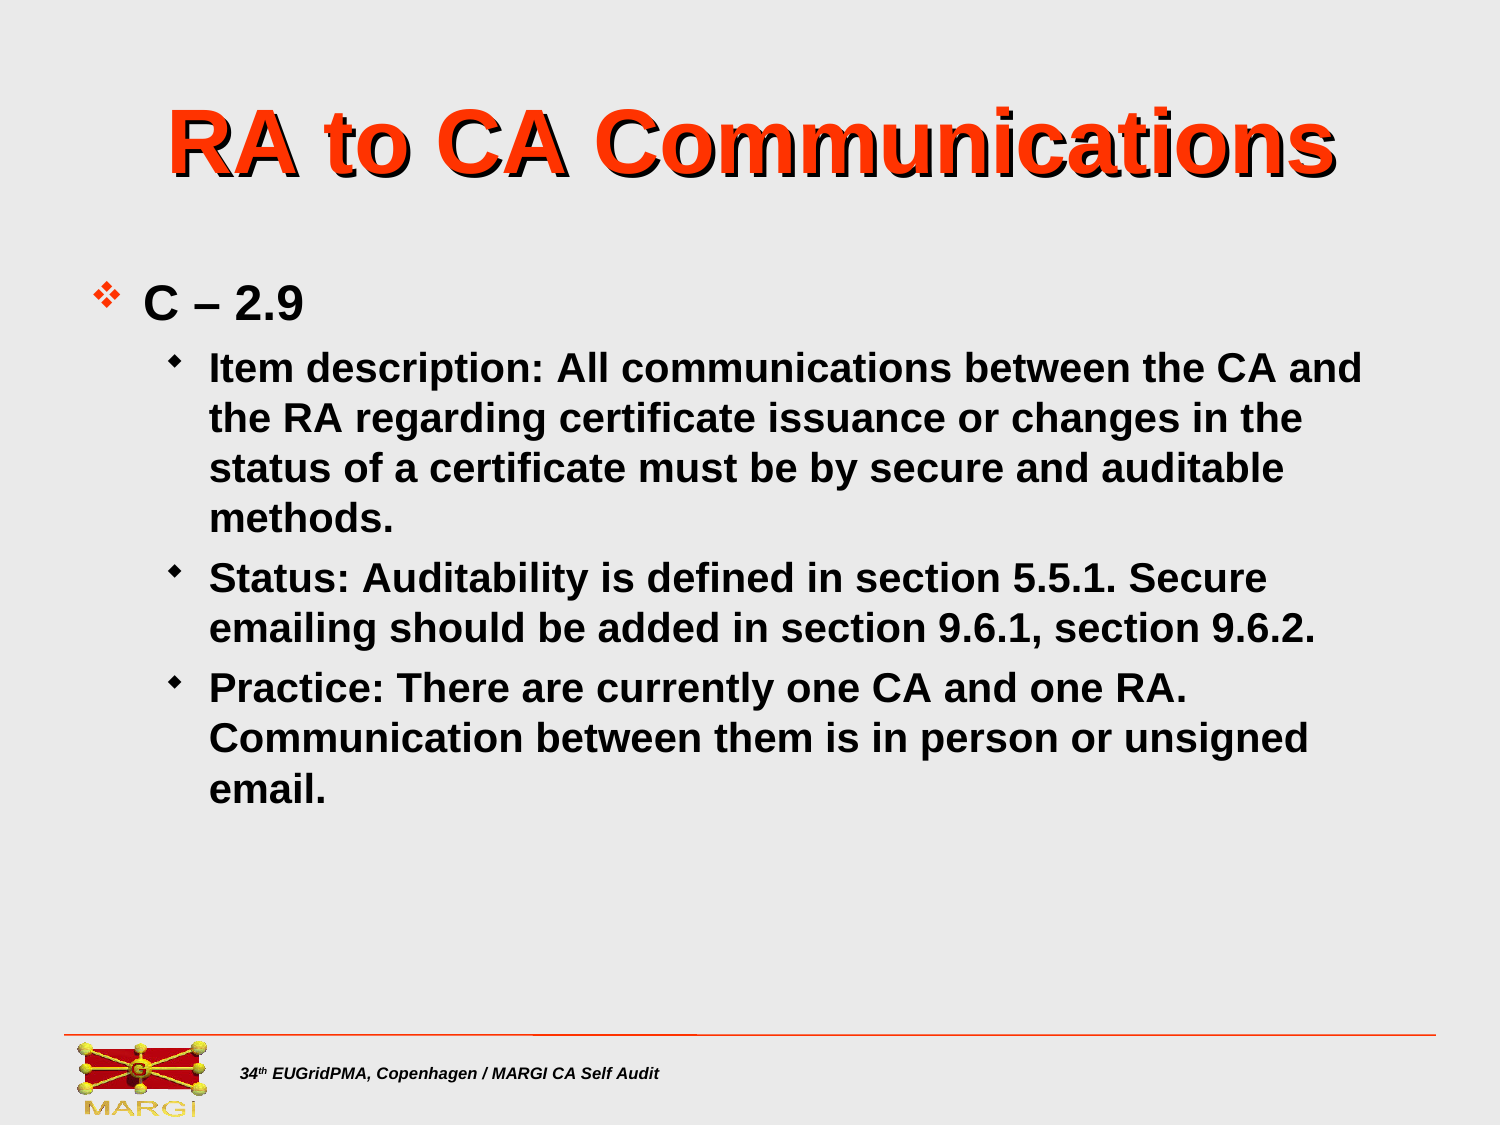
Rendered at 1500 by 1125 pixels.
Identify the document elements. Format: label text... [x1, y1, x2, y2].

text_box RA to CA Communications [76, 42, 1427, 231]
picture [67, 1033, 219, 1123]
text_box C – 2.9 Item description: All communications between the CA and the RA regarding certificate issuance or changes in the status of a certificate must be by secure and auditable methods. Status: Auditability is defined in section 5.5.1. Secure emailing should be added in section 9.6.1, section 9.6.2. Practice: There are currently one CA and one RA. Communication between them is in person or unsigned email. [75, 262, 1426, 1005]
